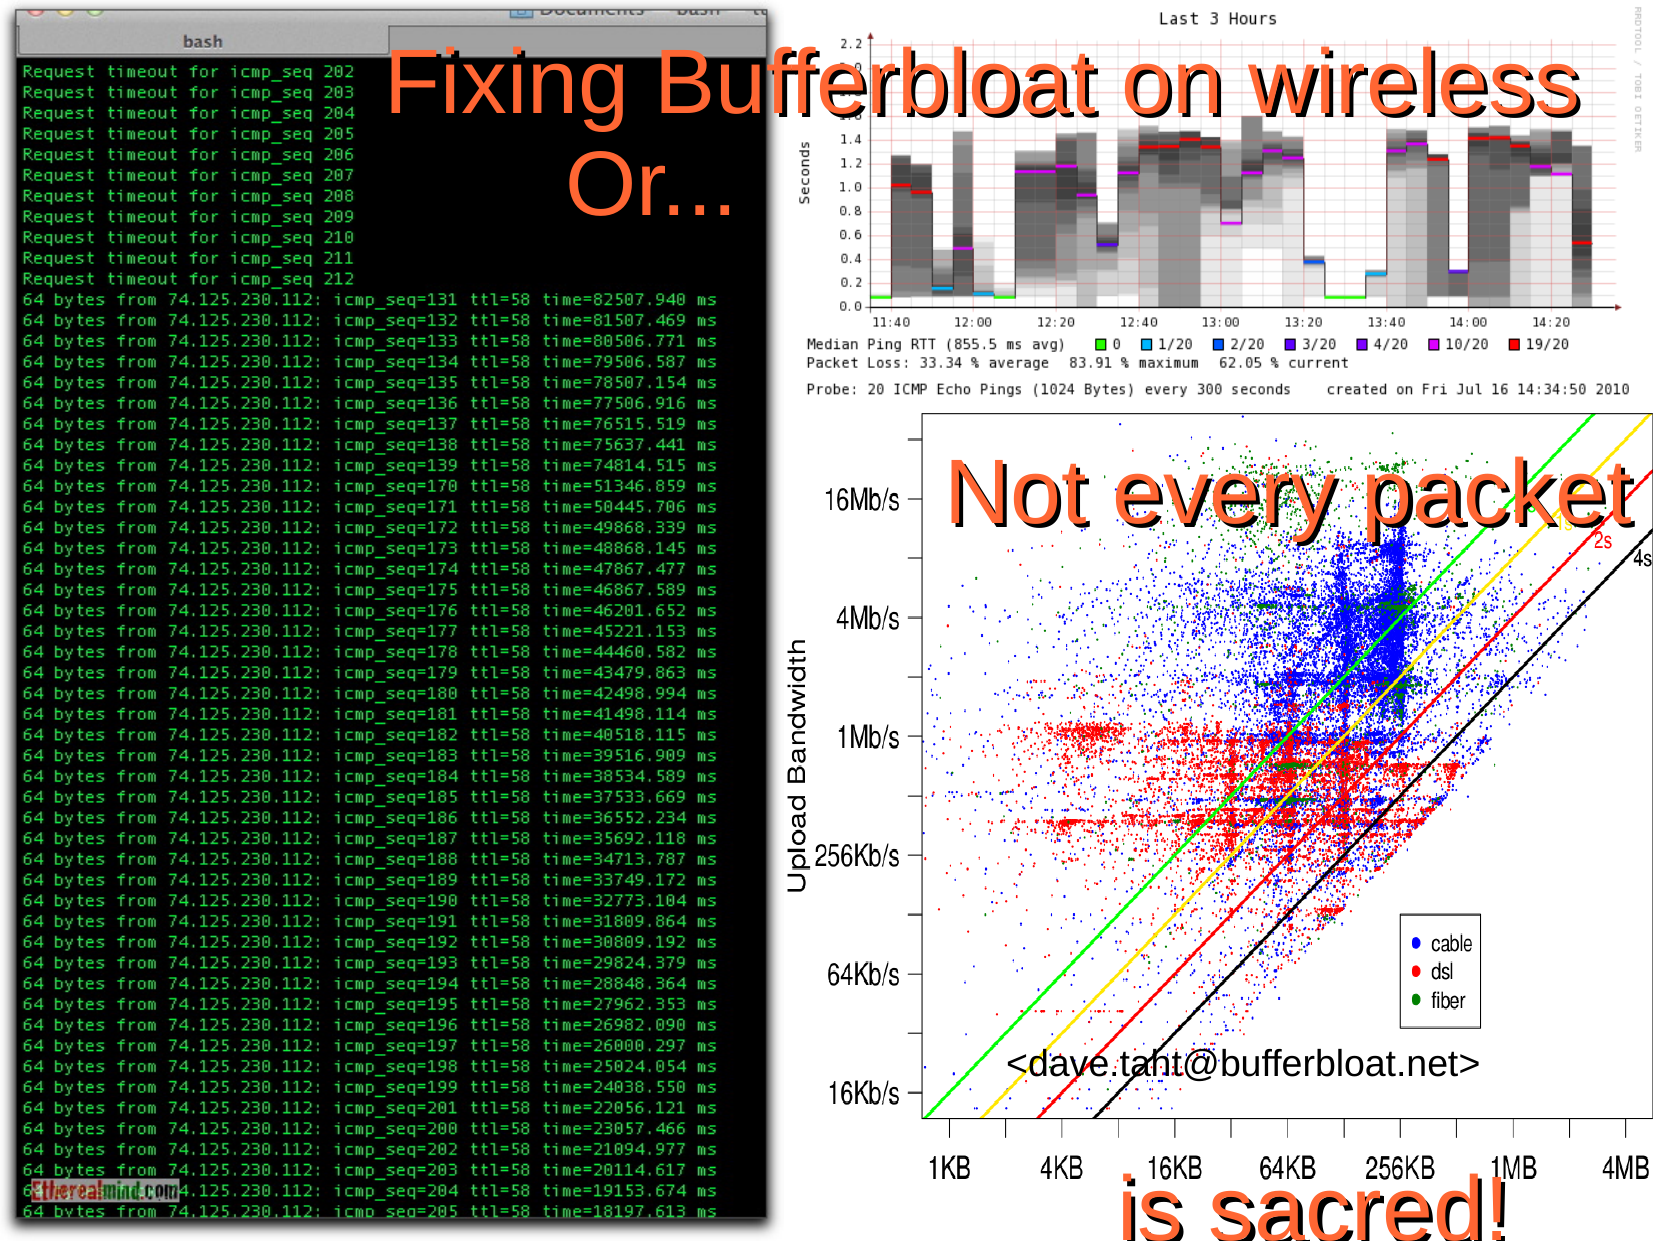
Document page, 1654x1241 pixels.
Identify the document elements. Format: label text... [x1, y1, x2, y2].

title Fixing Bufferbloat on wireless Or... Not every packet is sacred! [272, 30, 1654, 1241]
picture [787, 0, 1650, 30]
picture [0, 0, 784, 1241]
text_box Dave Taht <dave.taht@bufferbloat.net> [970, 1035, 1653, 1105]
